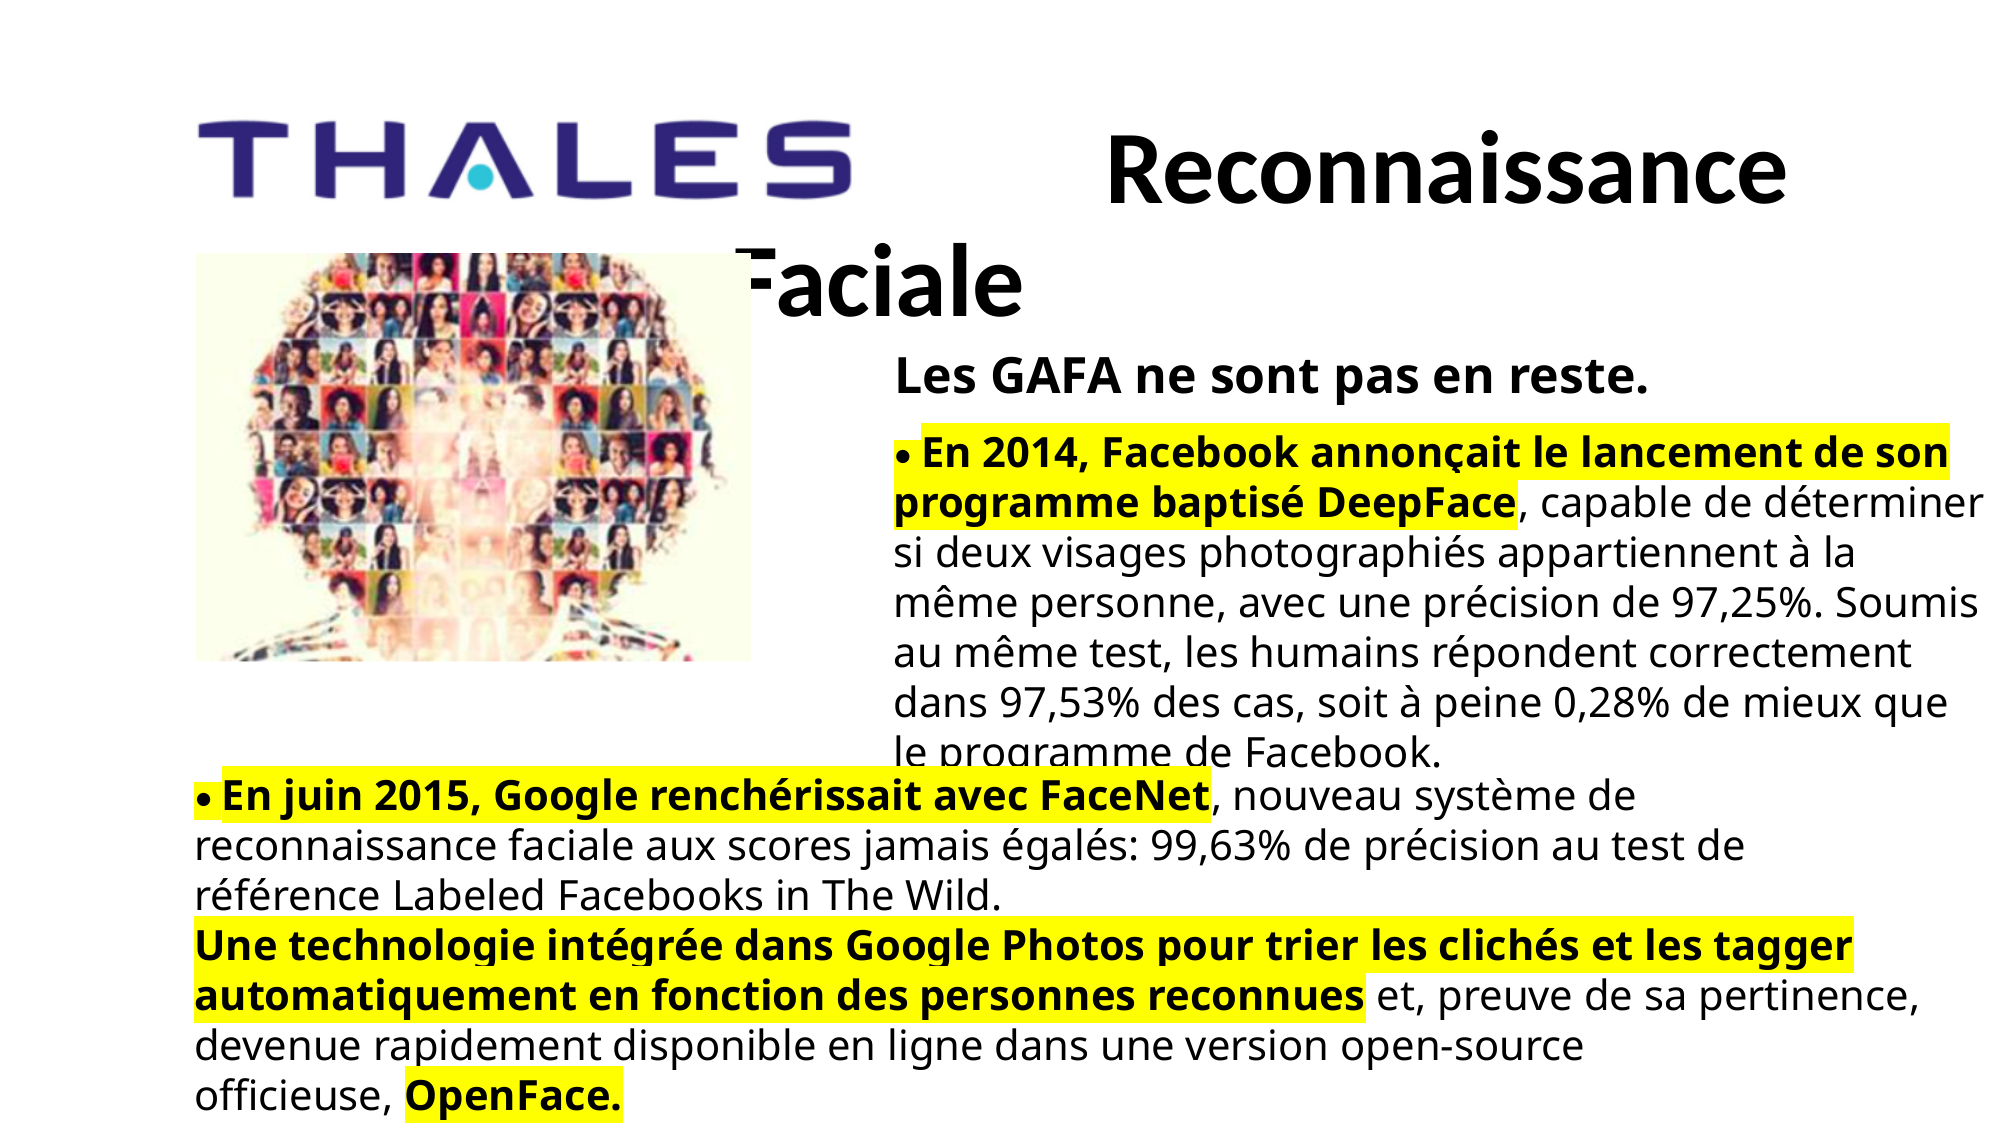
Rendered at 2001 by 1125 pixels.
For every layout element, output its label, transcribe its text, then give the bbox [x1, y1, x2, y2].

title Reconnaissance Faciale [715, 106, 1940, 324]
picture [196, 253, 751, 663]
text_box • En juin 2015, Google renchérissait avec FaceNet, nouveau système de reconnaissance faciale aux scores jamais égalés: 99,63% de précision au test de référence Labeled Facebooks in The Wild. Une technologie intégrée dans Google Photos pour trier les clichés et les tagger automatiquement en fonction des personnes reconnues et, preuve de sa pertinence, devenue rapidement disponible en ligne dans une version open-source officieuse, OpenFace. [179, 761, 1939, 1125]
text_box Les GAFA ne sont pas en reste. [880, 336, 1678, 411]
text_box • En 2014, Facebook annonçait le lancement de son programme baptisé DeepFace, capable de déterminer si deux visages photographiés appartiennent à la même personne, avec une précision de 97,25%. Soumis au même test, les humains répondent correctement dans 97,53% des cas, soit à peine 0,28% de mieux que le programme de Facebook. [879, 419, 2000, 784]
picture [179, 105, 872, 216]
